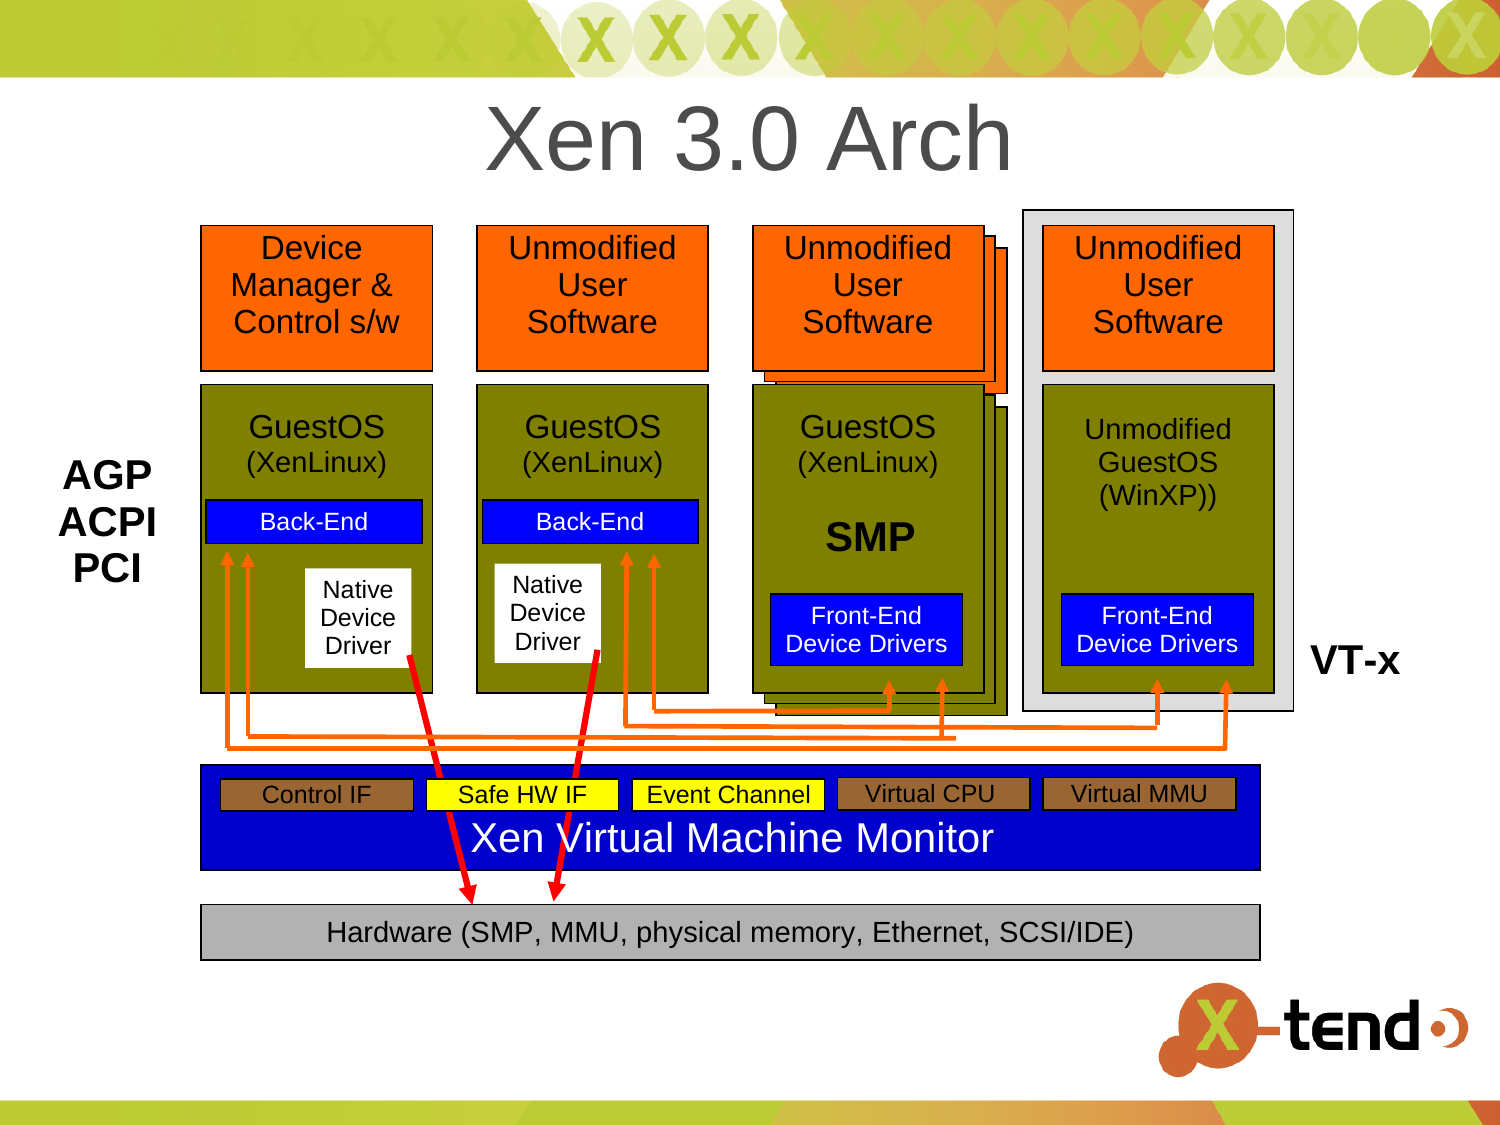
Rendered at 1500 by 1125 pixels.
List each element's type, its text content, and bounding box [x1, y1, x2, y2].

text_box [441, 765, 574, 778]
text_box GuestOS (XenLinux) [507, 400, 679, 487]
text_box Front-End Device Drivers [1061, 593, 1254, 666]
text_box [201, 225, 433, 372]
text_box [201, 765, 460, 871]
text_box Native Device Driver [305, 568, 412, 668]
text_box Device Manager & Control s/w [215, 221, 418, 349]
text_box [1023, 210, 1294, 712]
text_box Back-End [482, 500, 699, 544]
text_box [477, 225, 708, 372]
text_box Front-End Device Drivers [770, 593, 963, 666]
text_box [201, 384, 433, 694]
picture [0, 0, 1500, 1125]
text_box Unmodified User Software [493, 221, 692, 349]
text_box [752, 225, 1007, 716]
text_box Event Channel [631, 778, 825, 806]
text_box AGP ACPI PCI [42, 444, 173, 600]
text_box [477, 384, 708, 694]
text_box VT-x [1295, 629, 1416, 692]
text_box [563, 765, 1260, 871]
text_box SMP [810, 505, 931, 568]
text_box Unmodified GuestOS (WinXP)) [1069, 405, 1247, 520]
text_box Hardware (SMP, MMU, physical memory, Ethernet, SCSI/IDE) [206, 915, 1256, 949]
text_box GuestOS (XenLinux) [782, 400, 954, 487]
text_box Native Device Driver [494, 563, 601, 663]
text_box Virtual CPU [837, 777, 1031, 810]
text_box Safe HW IF [426, 778, 619, 812]
text_box GuestOS (XenLinux) [231, 400, 403, 487]
title Xen 3.0 Arch [75, 44, 1425, 233]
text_box Unmodified User Software [768, 221, 968, 349]
text_box Control IF [220, 778, 414, 812]
text_box [201, 904, 1260, 960]
text_box Xen Virtual Machine Monitor [455, 806, 1010, 869]
text_box Back-End [206, 500, 423, 544]
text_box Virtual MMU [1043, 777, 1237, 810]
text_box Unmodified User Software [1059, 221, 1258, 349]
